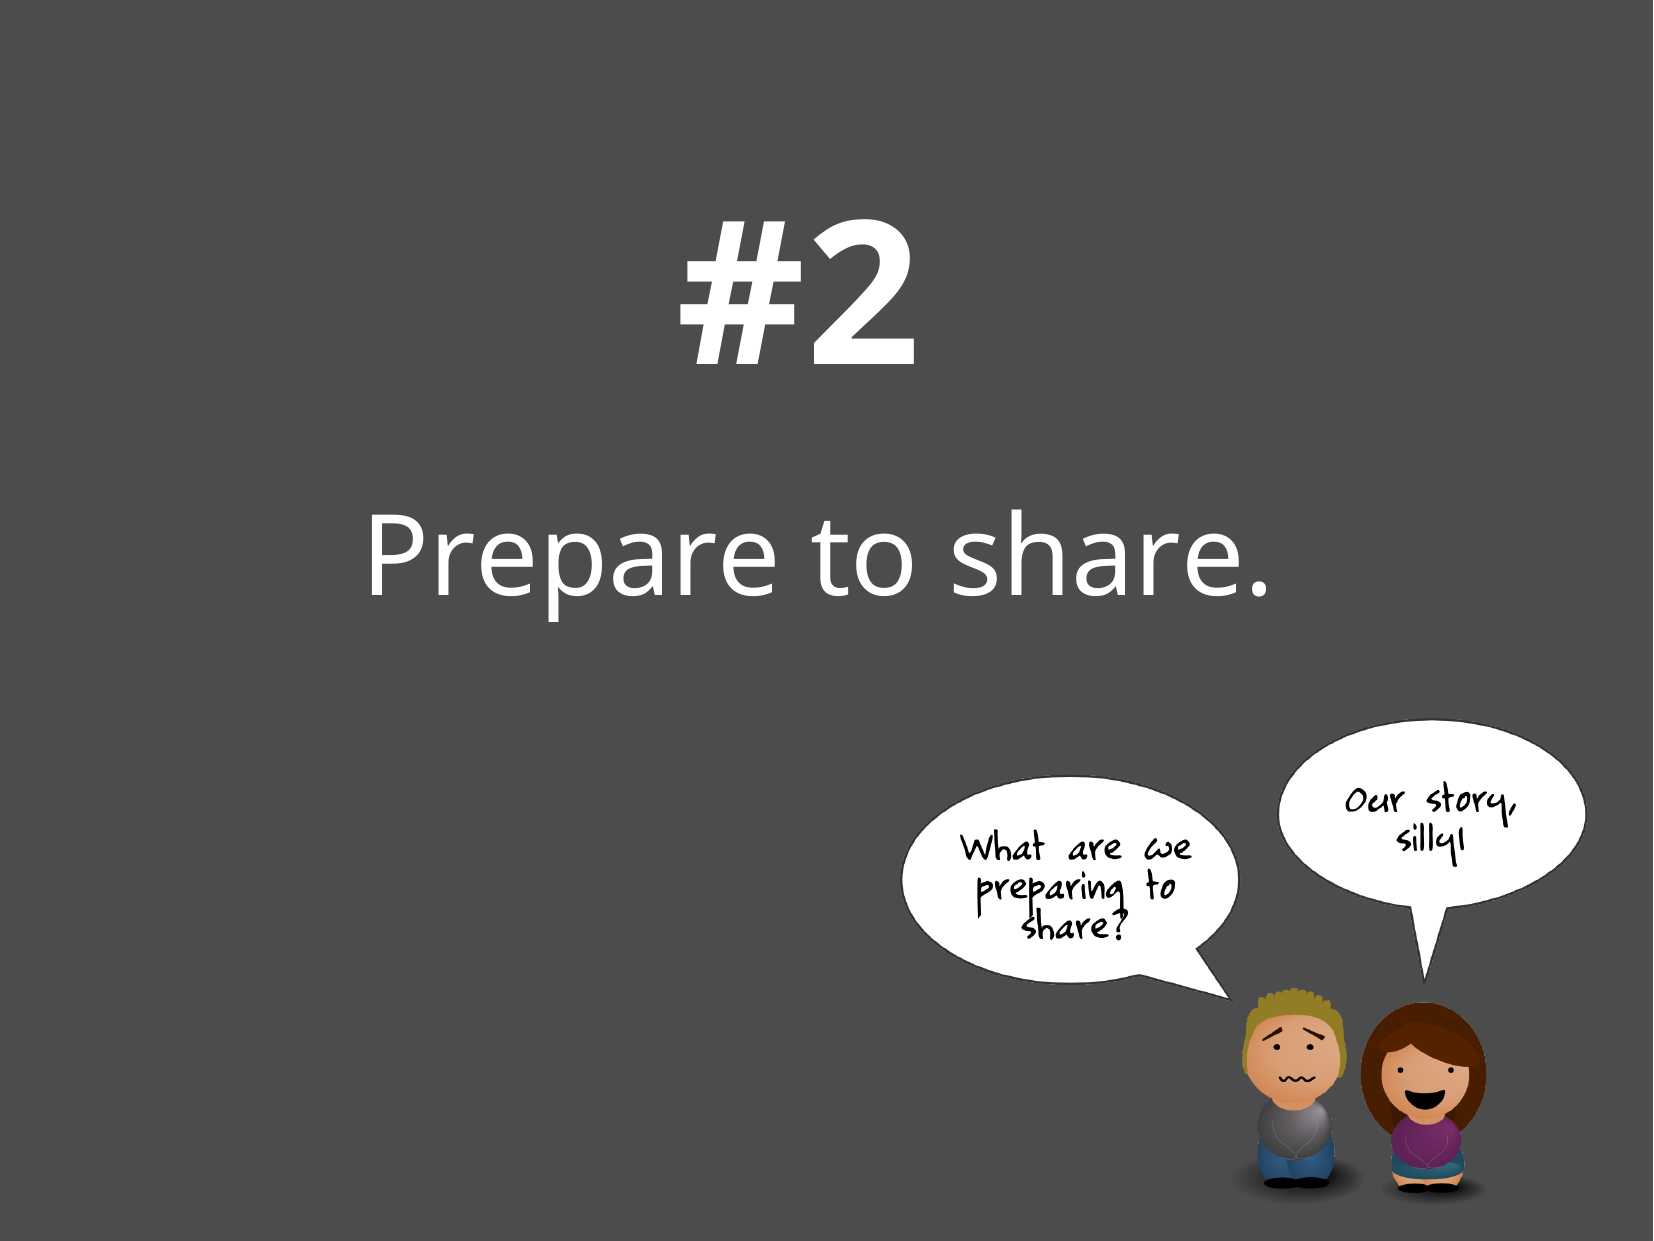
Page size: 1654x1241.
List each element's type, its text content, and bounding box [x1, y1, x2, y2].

picture [900, 718, 1587, 1205]
title #2 Prepare to share. [112, 148, 1524, 681]
